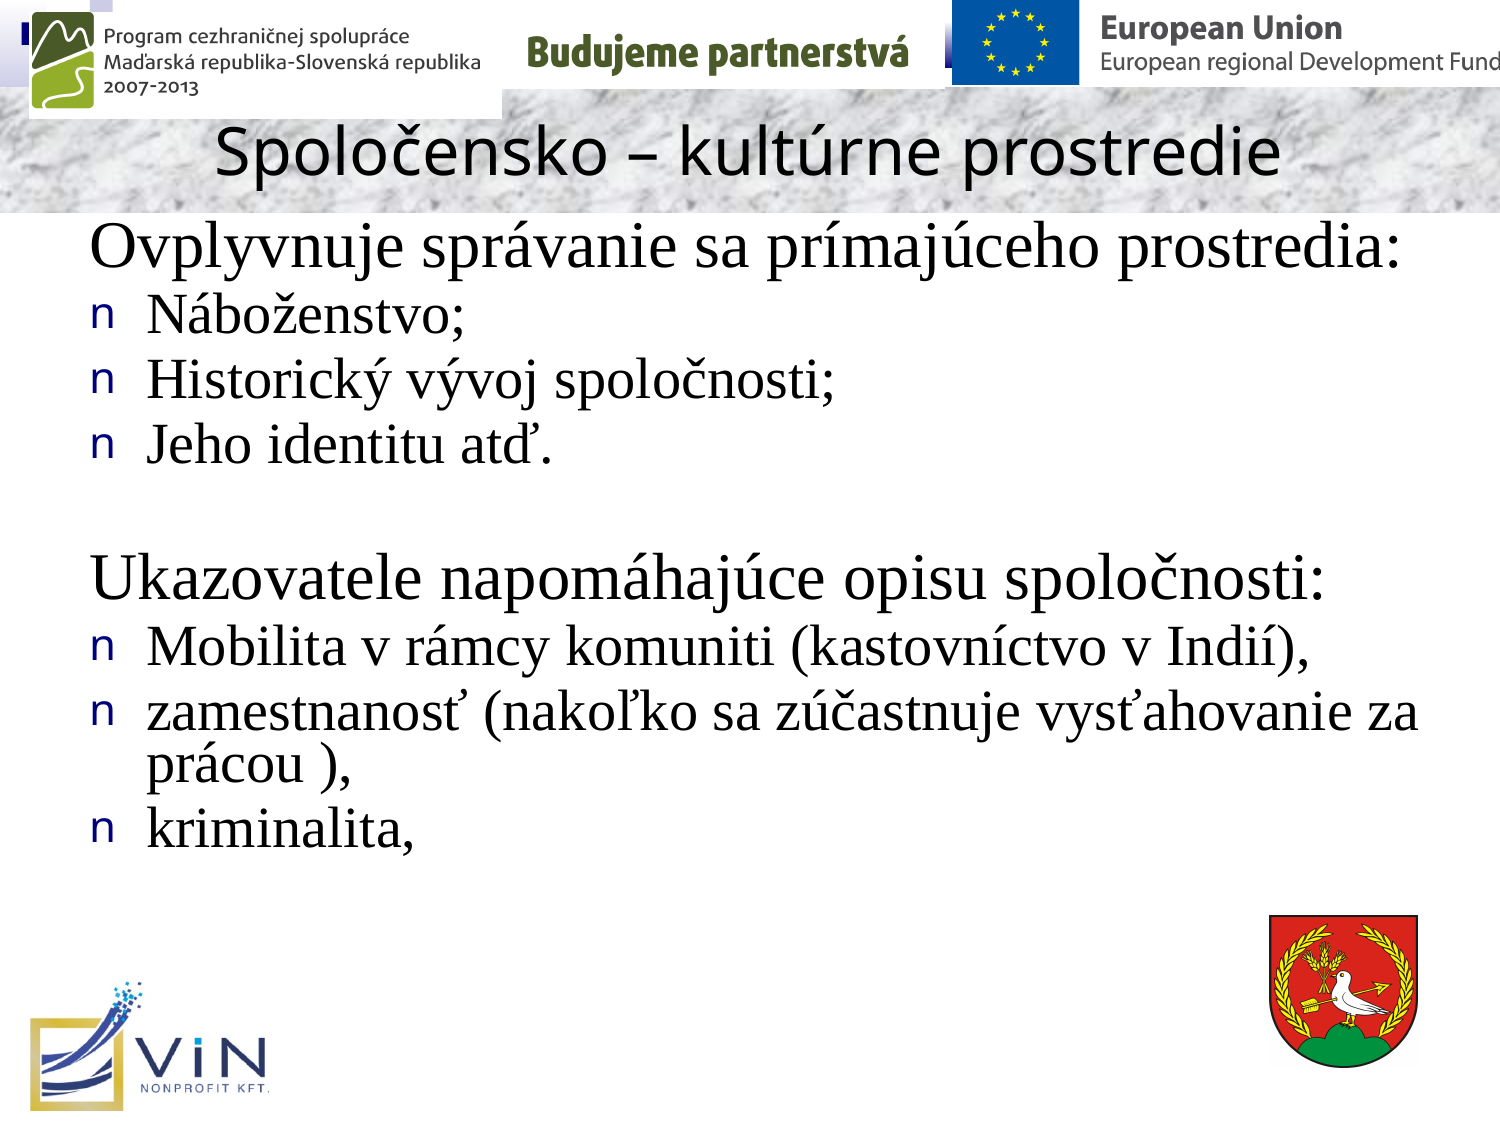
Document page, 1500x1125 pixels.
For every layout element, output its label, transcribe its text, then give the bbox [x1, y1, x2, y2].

picture [952, 0, 1500, 87]
picture [1269, 915, 1418, 1068]
list Ovplyvnuje správanie sa prímajúceho prostredia: Náboženstvo; Historický vývoj spoločnosti; Jeho identitu atď. Ukazovatele napomáhajúce opisu spoločnosti: Mobilita v rámcy komuniti (kastovníctvo v Indií), zamestnanosť (nakoľko sa zúčastnuje vysťahovanie za prácou ), kriminalita, [75, 213, 1463, 1088]
title Spoločensko – kultúrne prostredie [0, 87, 1500, 213]
picture [29, 12, 945, 119]
picture [7, 980, 269, 1111]
